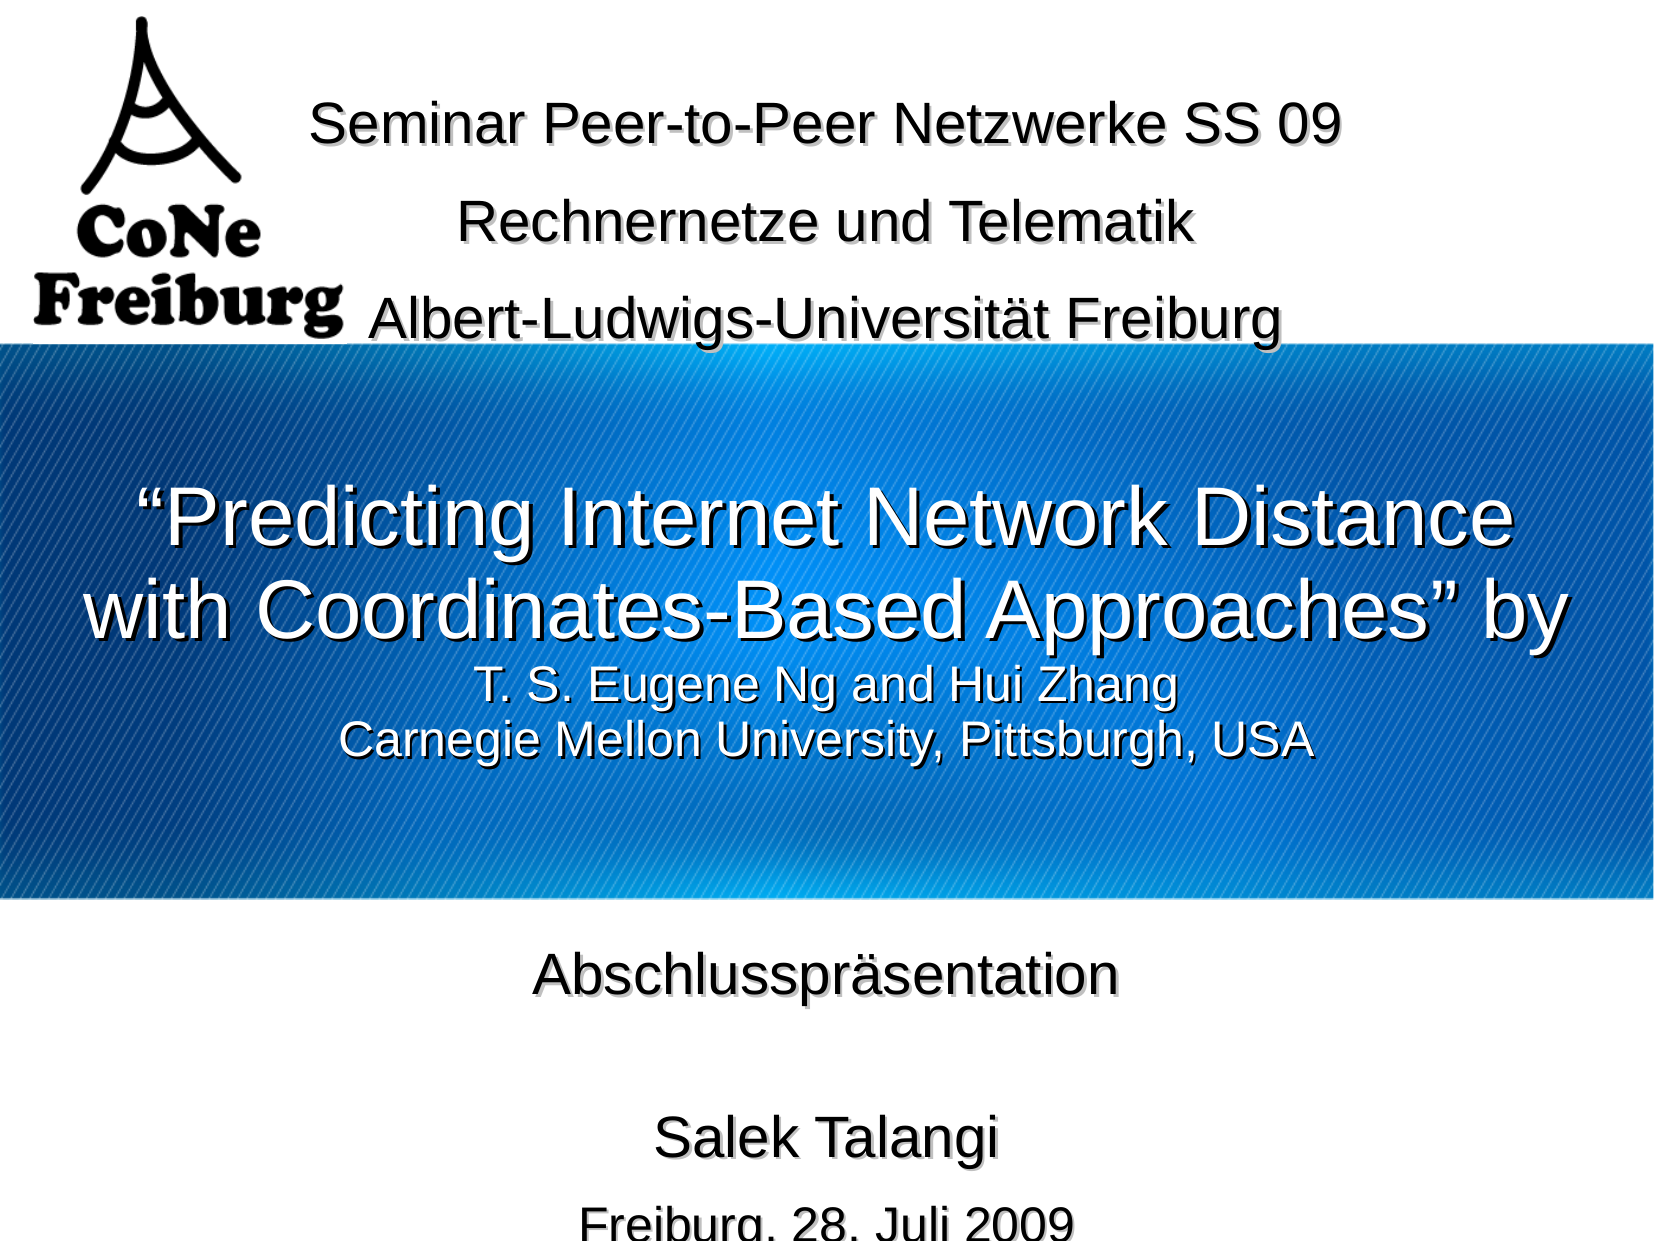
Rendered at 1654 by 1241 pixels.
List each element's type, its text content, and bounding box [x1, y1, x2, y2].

text_box Abschlusspräsentation Salek Talangi Freiburg, 28. Juli 2009 [0, 902, 1654, 1228]
picture [0, 16, 1654, 900]
title “Predicting Internet Network Distance with Coordinates-Based Approaches” by T. S. Eugene Ng and Hui Zhang Carnegie Mellon University, Pittsburgh, USA [82, 409, 1571, 828]
text_box Seminar Peer-to-Peer Netzwerke SS 09 Rechnernetze und Telematik Albert-Ludwigs-Universität Freiburg [234, 51, 1419, 423]
